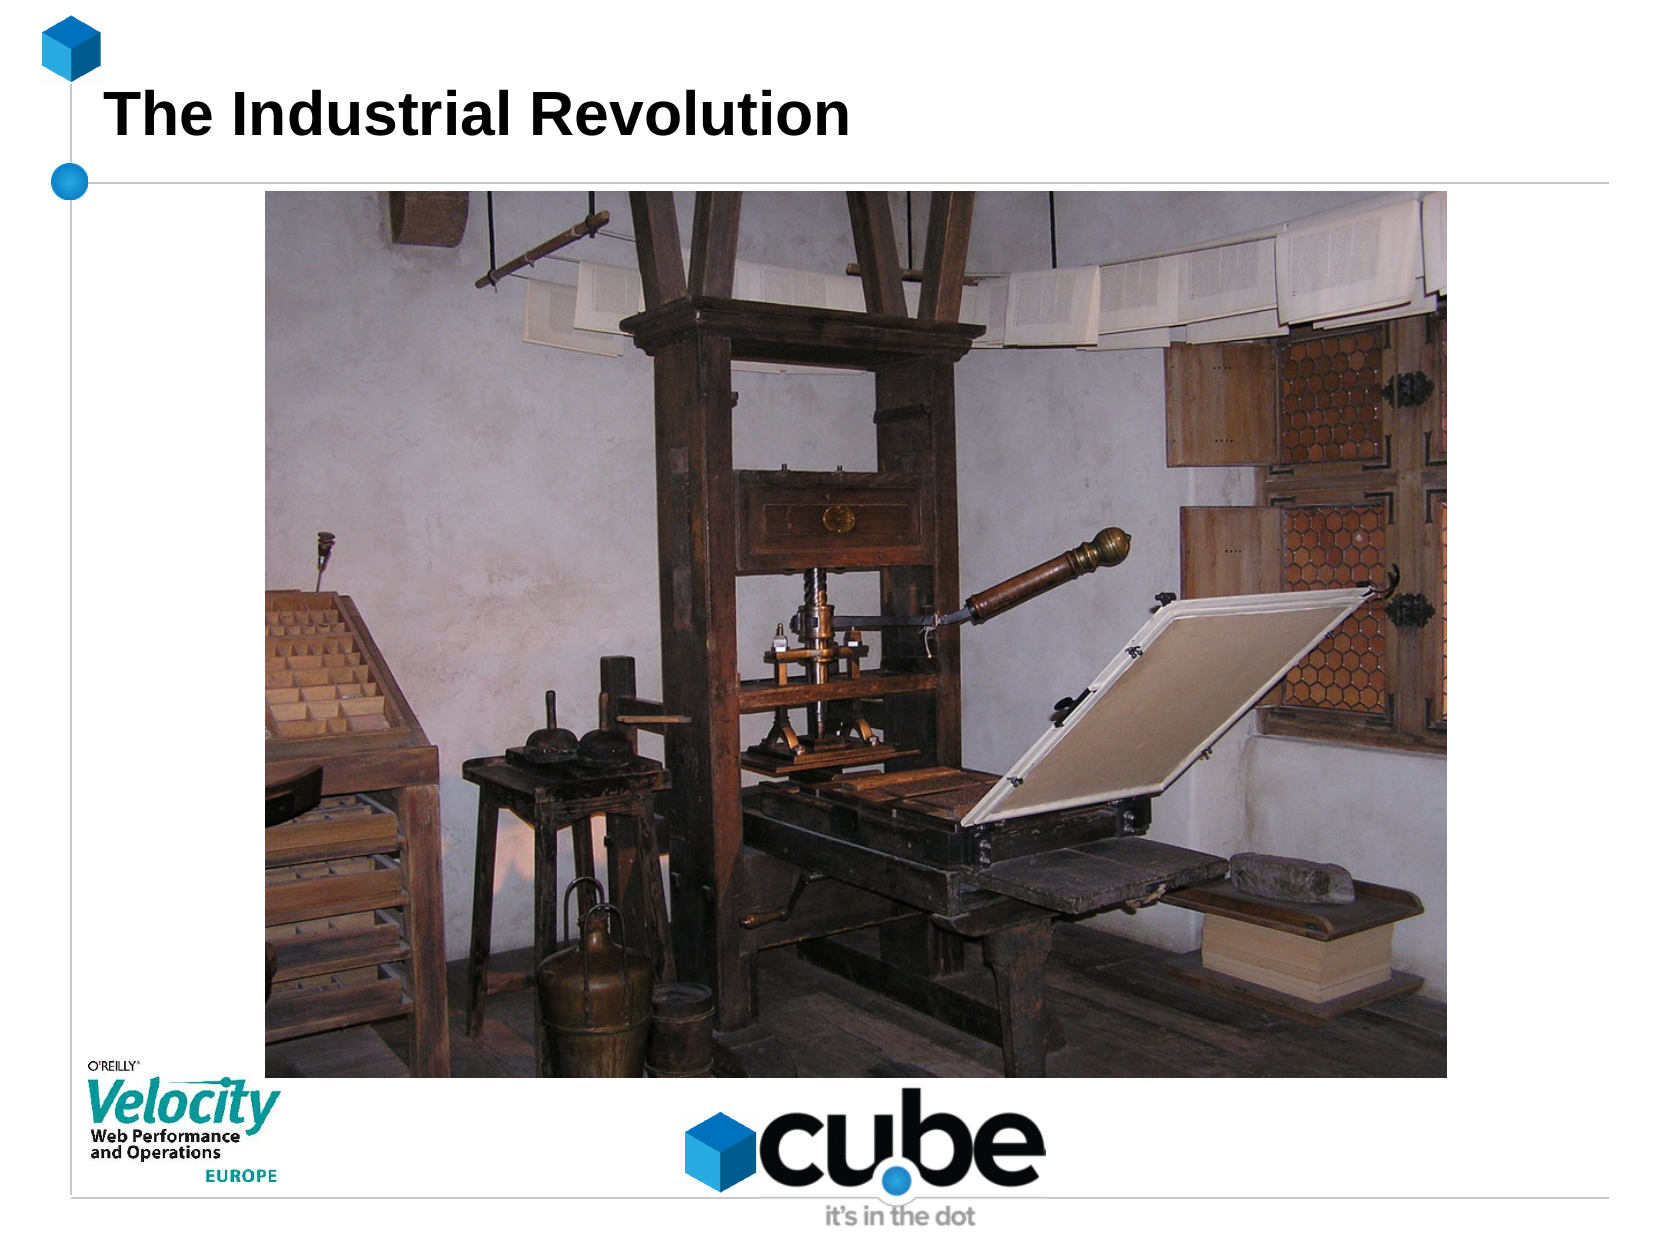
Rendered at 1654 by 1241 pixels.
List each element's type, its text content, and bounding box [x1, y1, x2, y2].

picture [88, 191, 1447, 1182]
title The Industrial Revolution [103, 49, 1551, 178]
